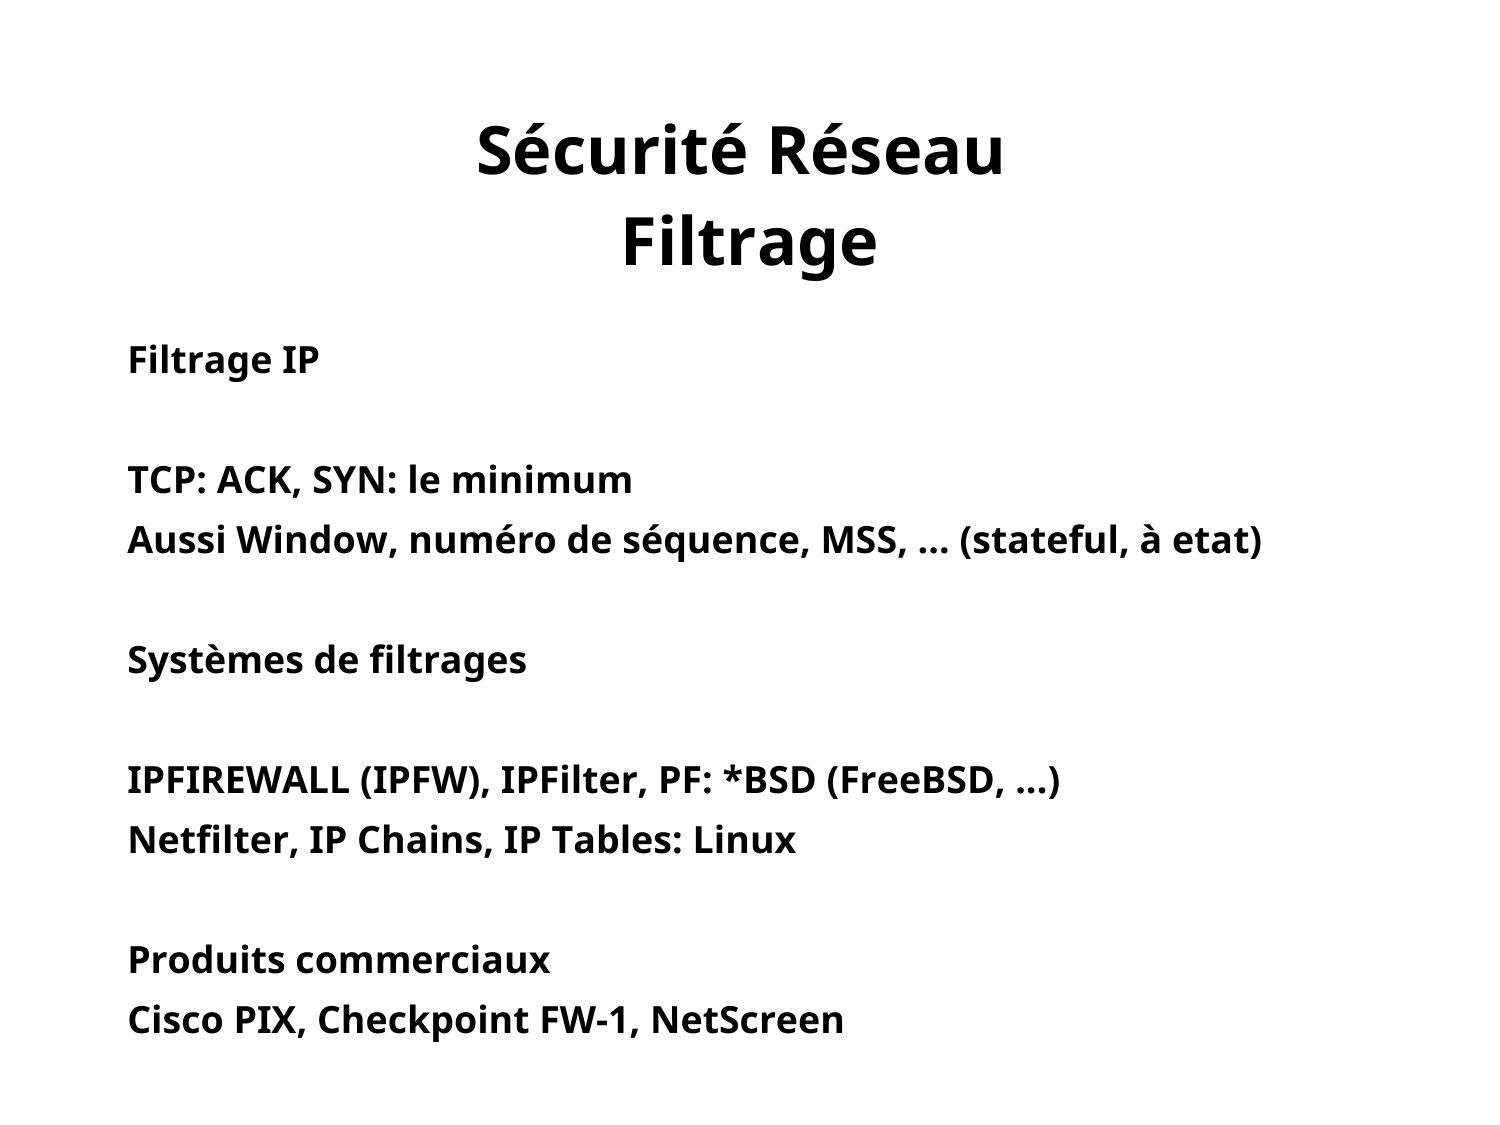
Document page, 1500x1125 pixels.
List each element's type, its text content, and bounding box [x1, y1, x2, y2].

list Filtrage IP TCP: ACK, SYN: le minimum Aussi Window, numéro de séquence, MSS, ... (stateful, à etat) Systèmes de filtrages IPFIREWALL (IPFW), IPFilter, PF: *BSD (FreeBSD, ...) Netfilter, IP Chains, IP Tables: Linux Produits commerciaux Cisco PIX, Checkpoint FW-1, NetScreen [112, 324, 1388, 1009]
title Sécurité Réseau Filtrage [112, 94, 1388, 293]
